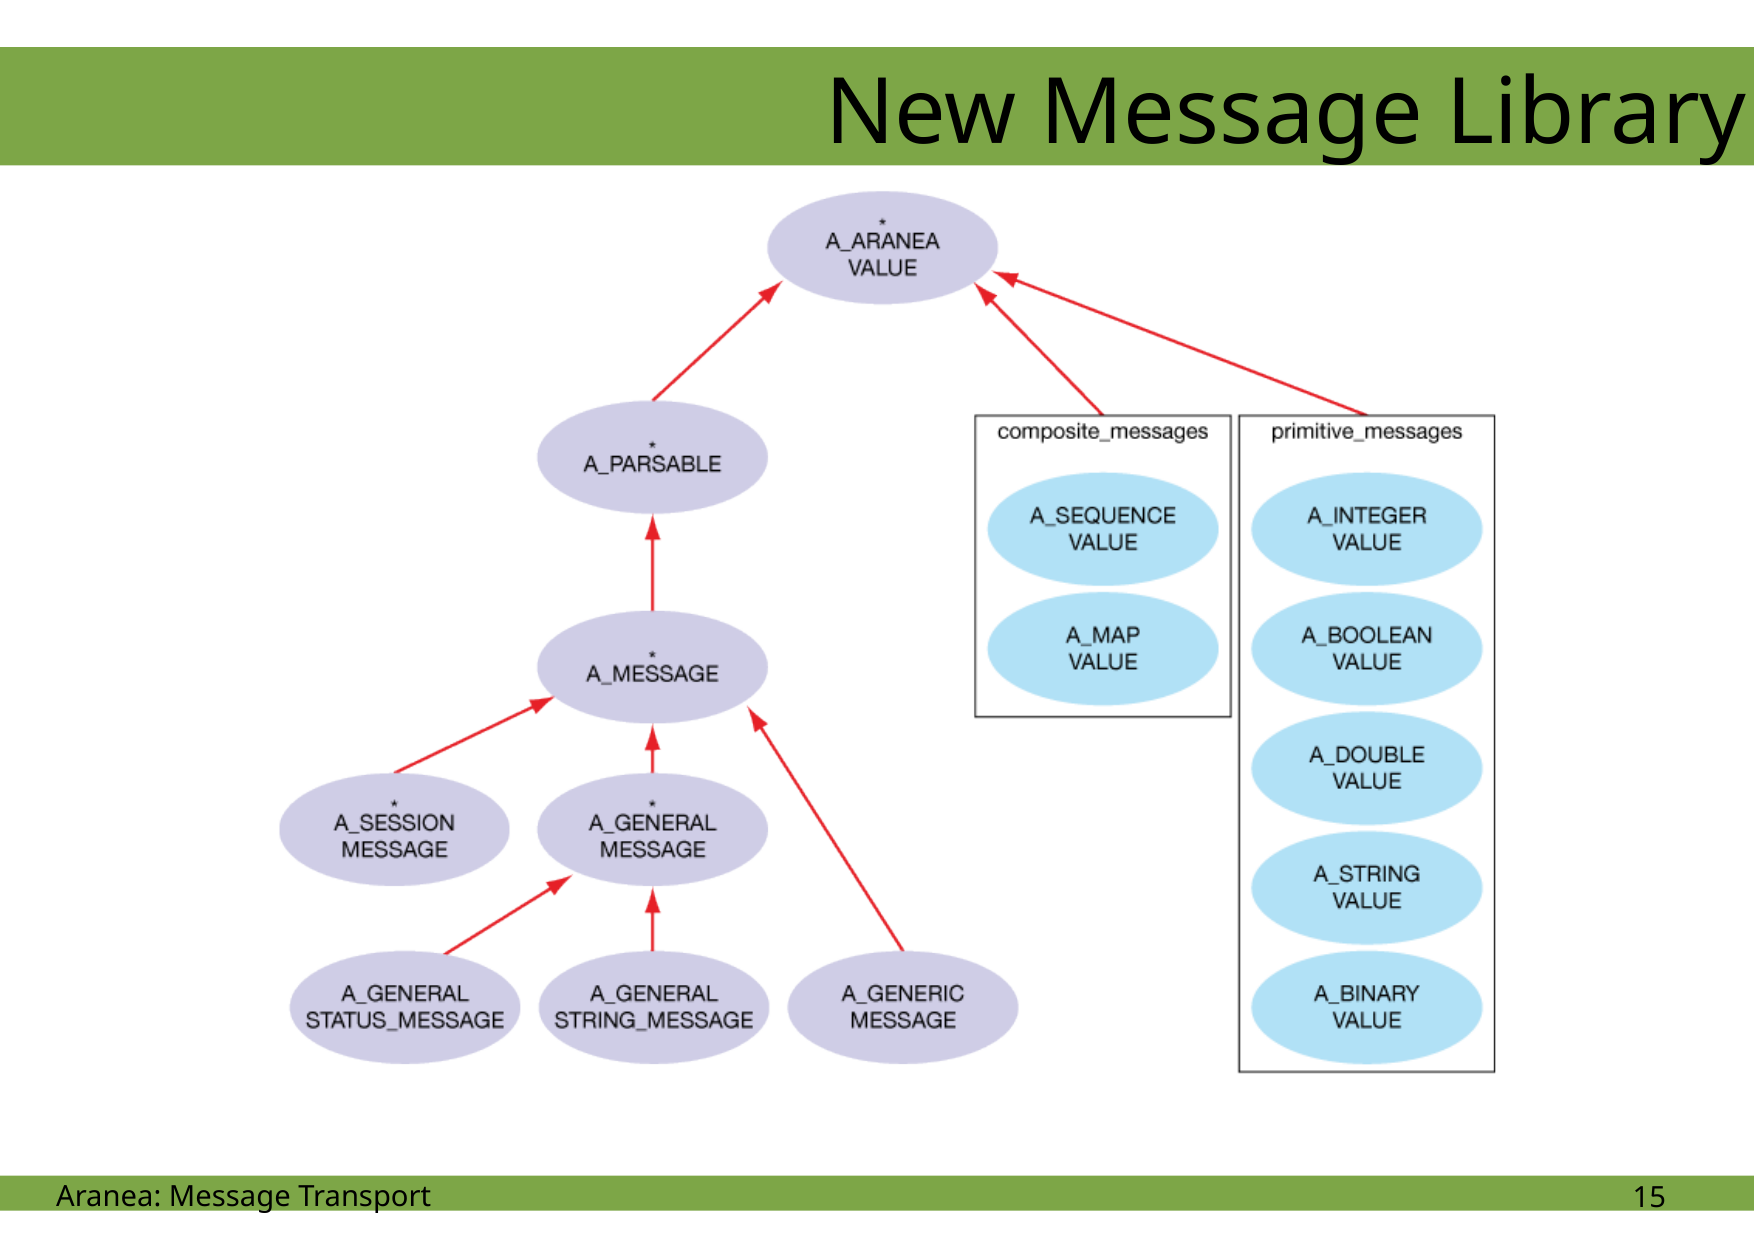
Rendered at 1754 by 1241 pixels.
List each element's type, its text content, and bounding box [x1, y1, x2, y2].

picture [264, 151, 1502, 1080]
title New Message Library [0, 54, 1748, 162]
